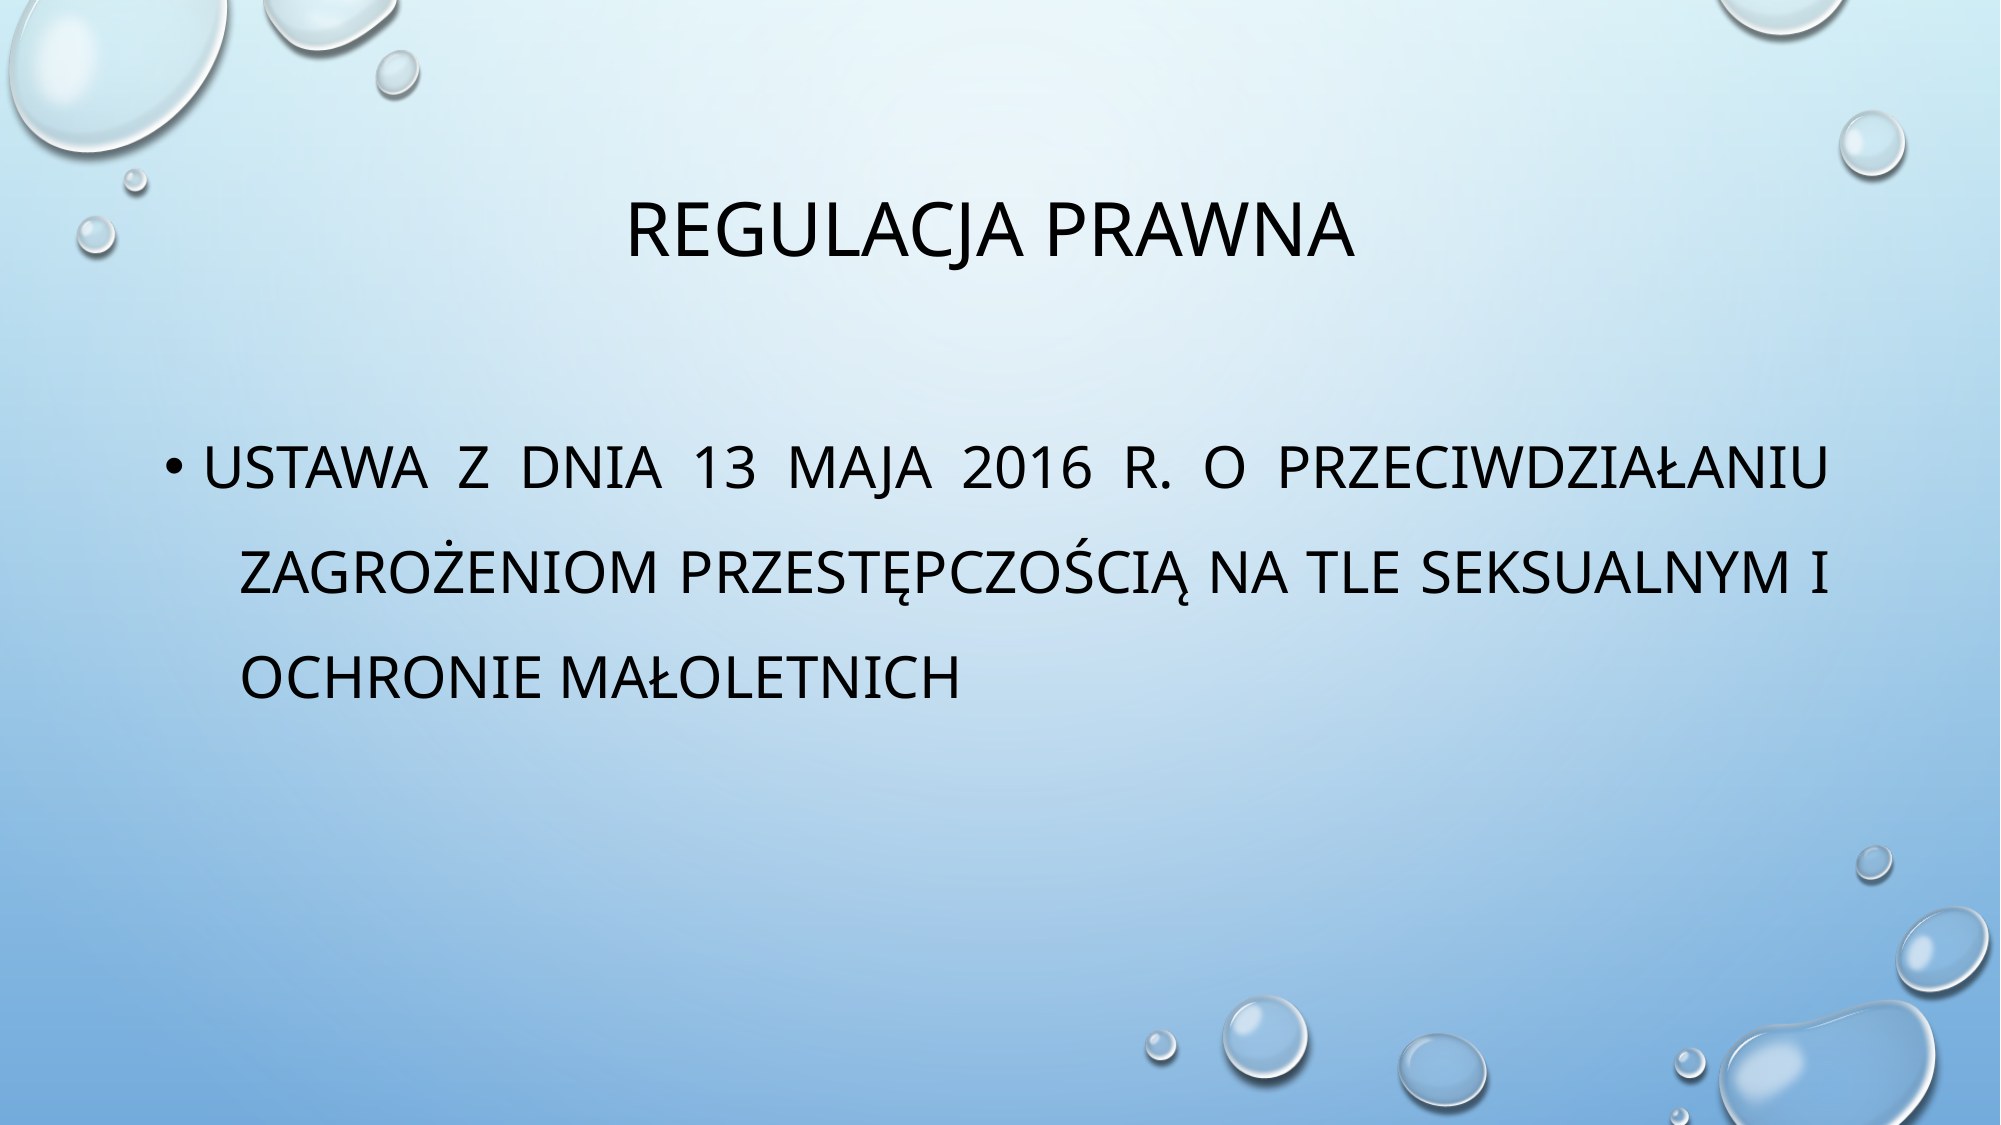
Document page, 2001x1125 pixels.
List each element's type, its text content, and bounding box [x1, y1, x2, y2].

list Ustawa z dnia 13 maja 2016 r. o przeciwdziałaniu zagrożeniom przestępczością na tle seksualnym i ochronie małoletnich [149, 388, 1850, 950]
title Regulacja prawna [149, 101, 1851, 364]
